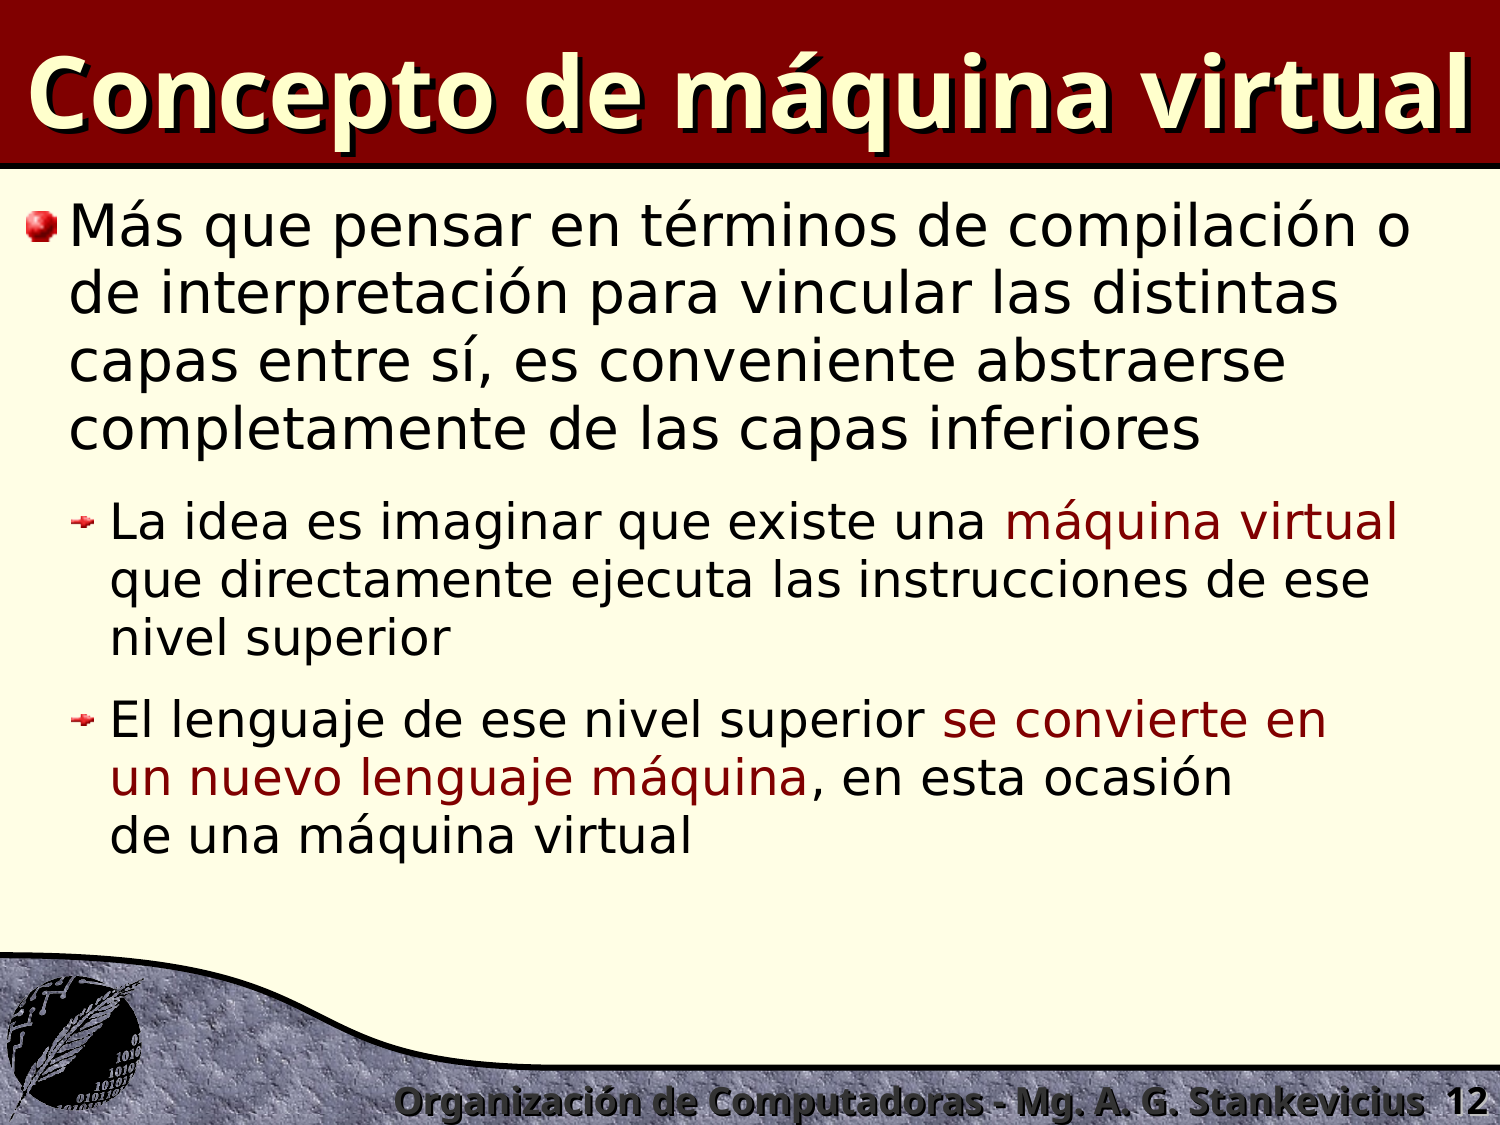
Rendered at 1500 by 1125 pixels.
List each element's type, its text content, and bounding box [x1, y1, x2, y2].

picture [0, 959, 1500, 1125]
picture [802, 1100, 806, 1110]
list Más que pensar en términos de compilación o de interpretación para vincular las distintas capas entre sí, es conveniente abstraerse completamente de las capas inferiores La idea es imaginar que existe una máquina virtual que directamente ejecuta las instrucciones de ese nivel superior El lenguaje de ese nivel superior se convierte en un nuevo lenguaje máquina, en esta ocasión de una máquina virtual [11, 192, 1486, 935]
title Concepto de máquina virtual [15, 5, 1485, 160]
picture [1058, 1100, 1065, 1110]
picture [448, 1100, 455, 1110]
